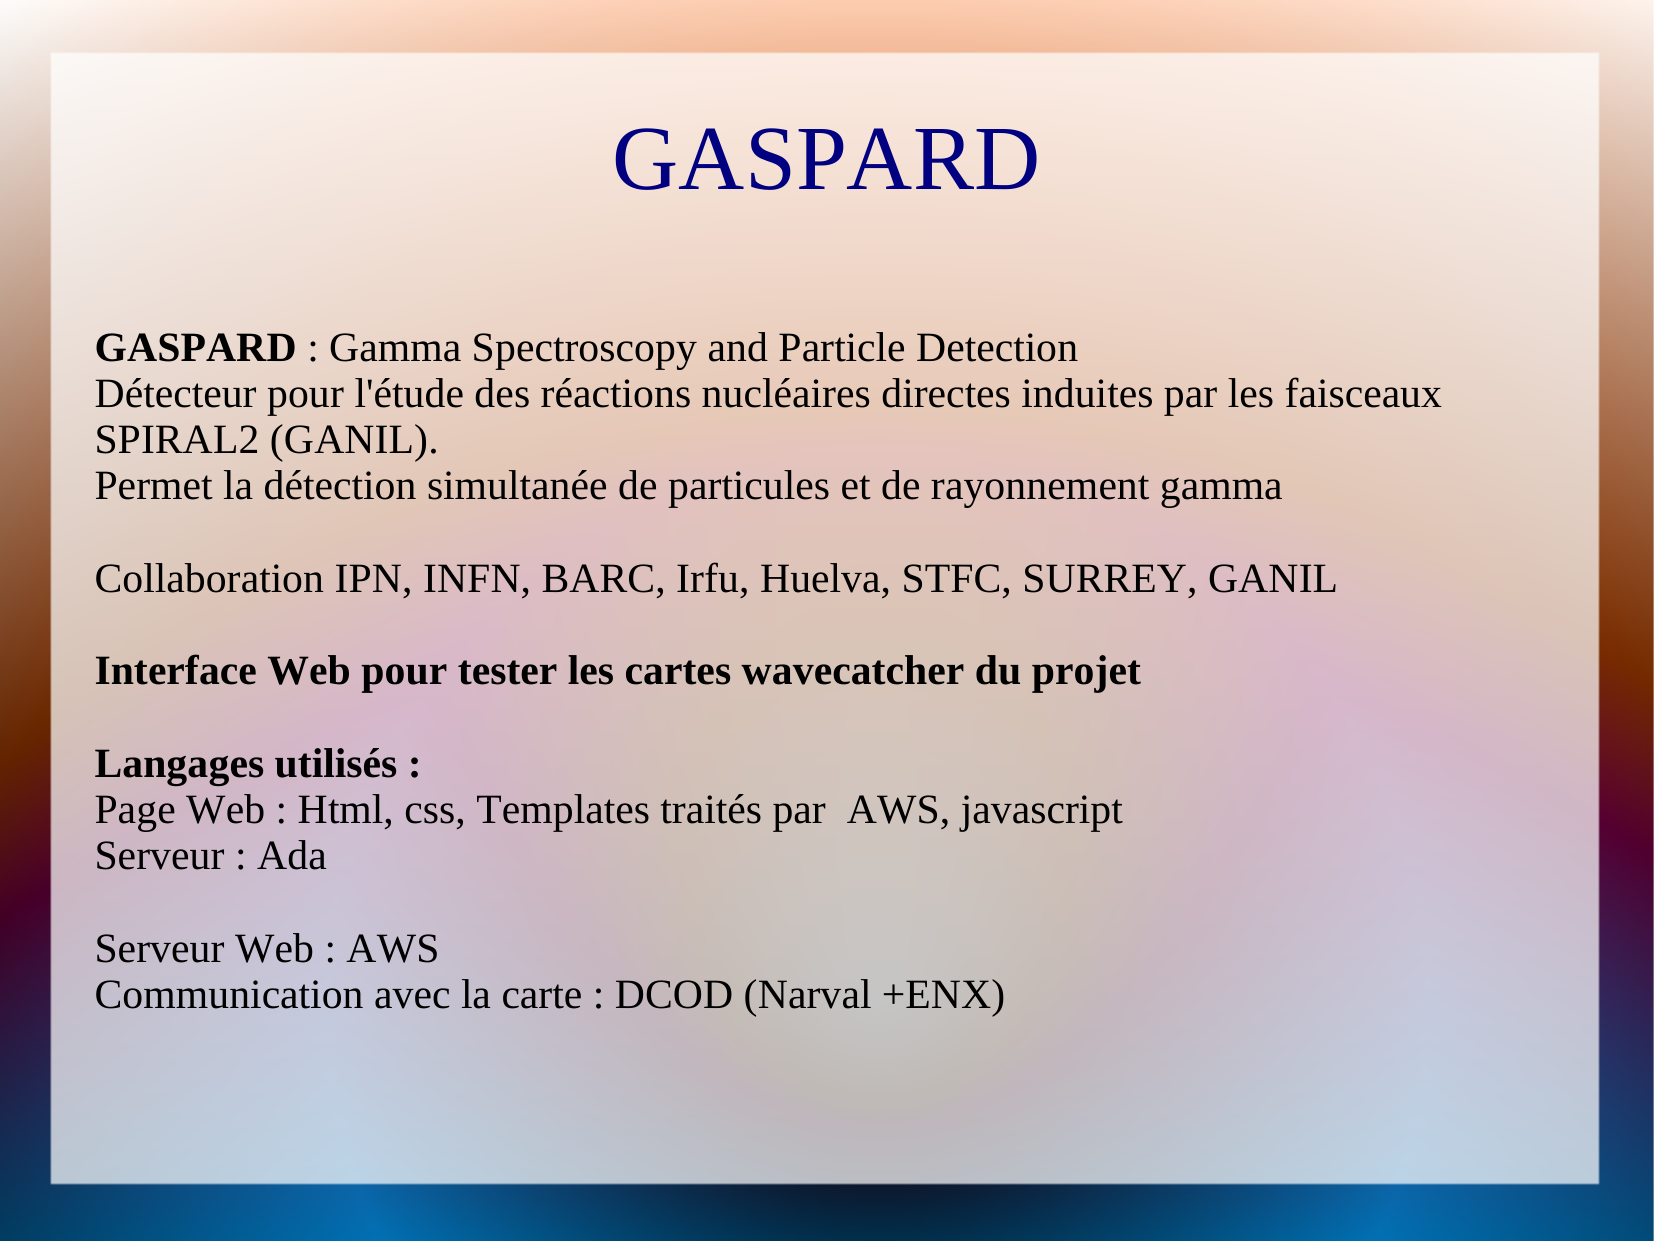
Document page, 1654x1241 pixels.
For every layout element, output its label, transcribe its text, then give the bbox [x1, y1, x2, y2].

title GASPARD [82, 55, 1571, 263]
picture [0, 0, 1654, 1241]
subtitle GASPARD : Gamma Spectroscopy and Particle Detection Détecteur pour l'étude des réactions nucléaires directes induites par les faisceaux SPIRAL2 (GANIL). Permet la détection simultanée de particules et de rayonnement gamma Collaboration IPN, INFN, BARC, Irfu, Huelva, STFC, SURREY, GANIL Interface Web pour tester les cartes wavecatcher du projet Langages utilisés : Page Web : Html, css, Templates traités par AWS, javascript Serveur : Ada Serveur Web : AWS Communication avec la carte : DCOD (Narval +ENX) [94, 283, 1583, 1105]
